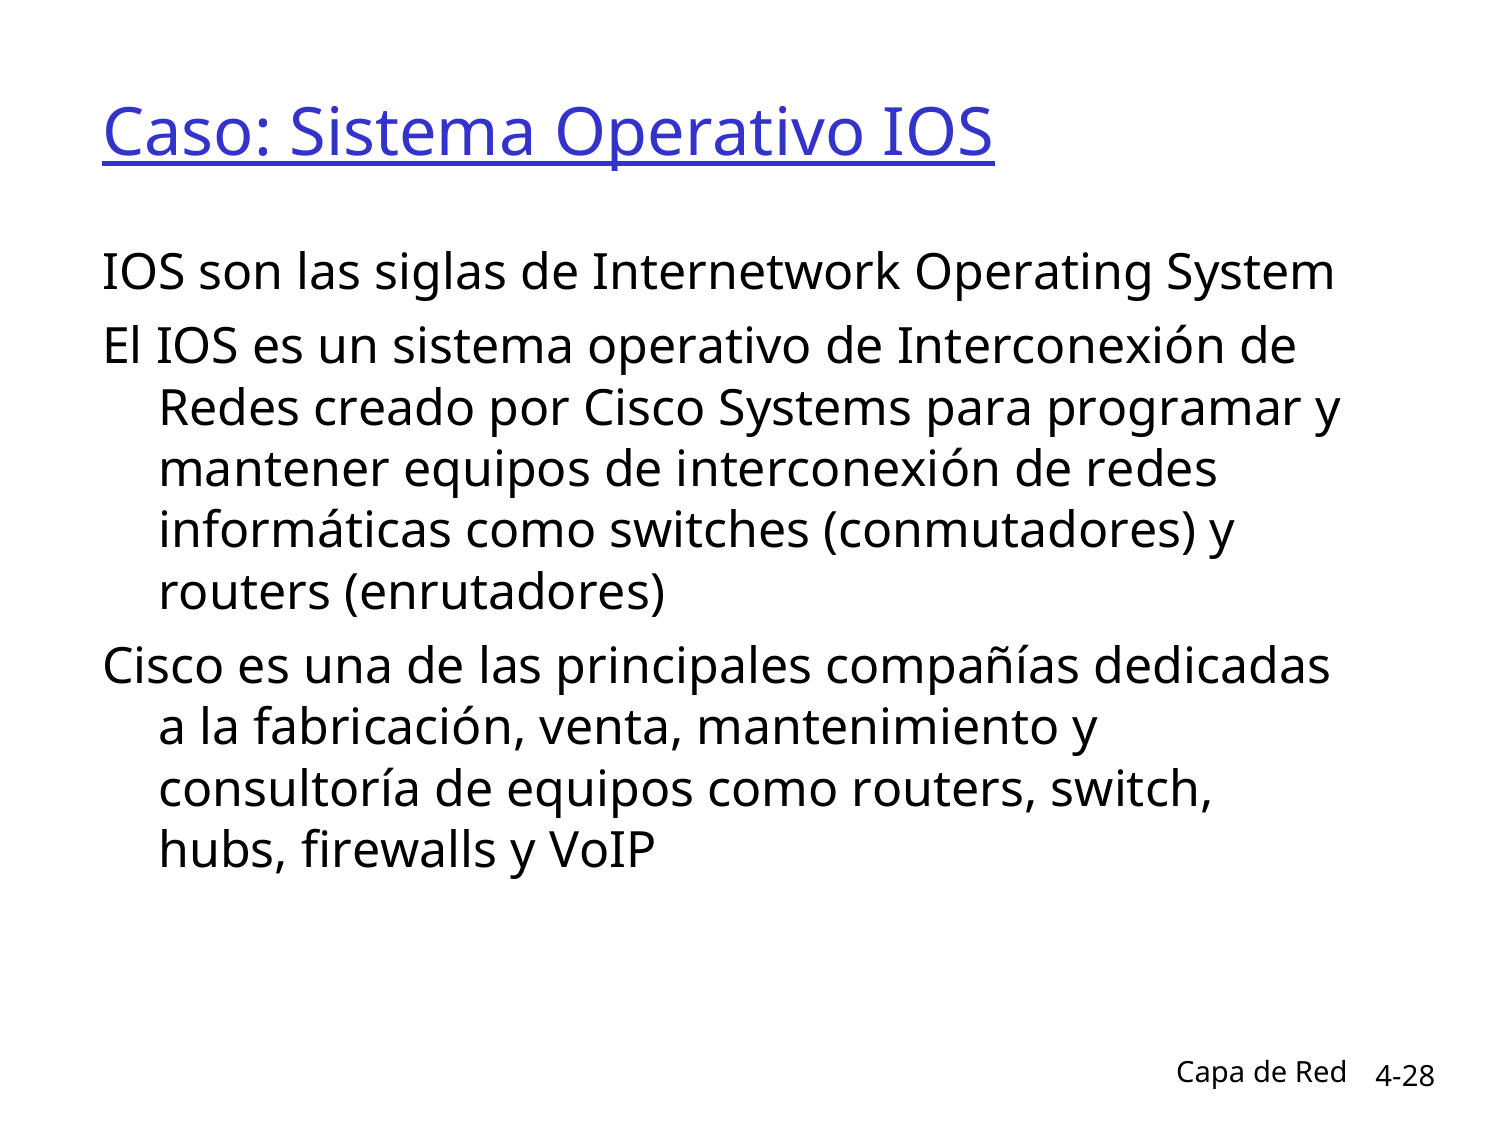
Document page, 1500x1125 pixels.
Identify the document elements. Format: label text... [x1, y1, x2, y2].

title Caso: Sistema Operativo IOS [87, 37, 1363, 225]
list IOS son las siglas de Internetwork Operating System El IOS es un sistema operativo de Interconexión de Redes creado por Cisco Systems para programar y mantener equipos de interconexión de redes informáticas como switches (conmutadores) y routers (enrutadores) Cisco es una de las principales compañías dedicadas a la fabricación, venta, mantenimiento y consultoría de equipos como routers, switch, hubs, firewalls y VoIP [87, 232, 1363, 996]
